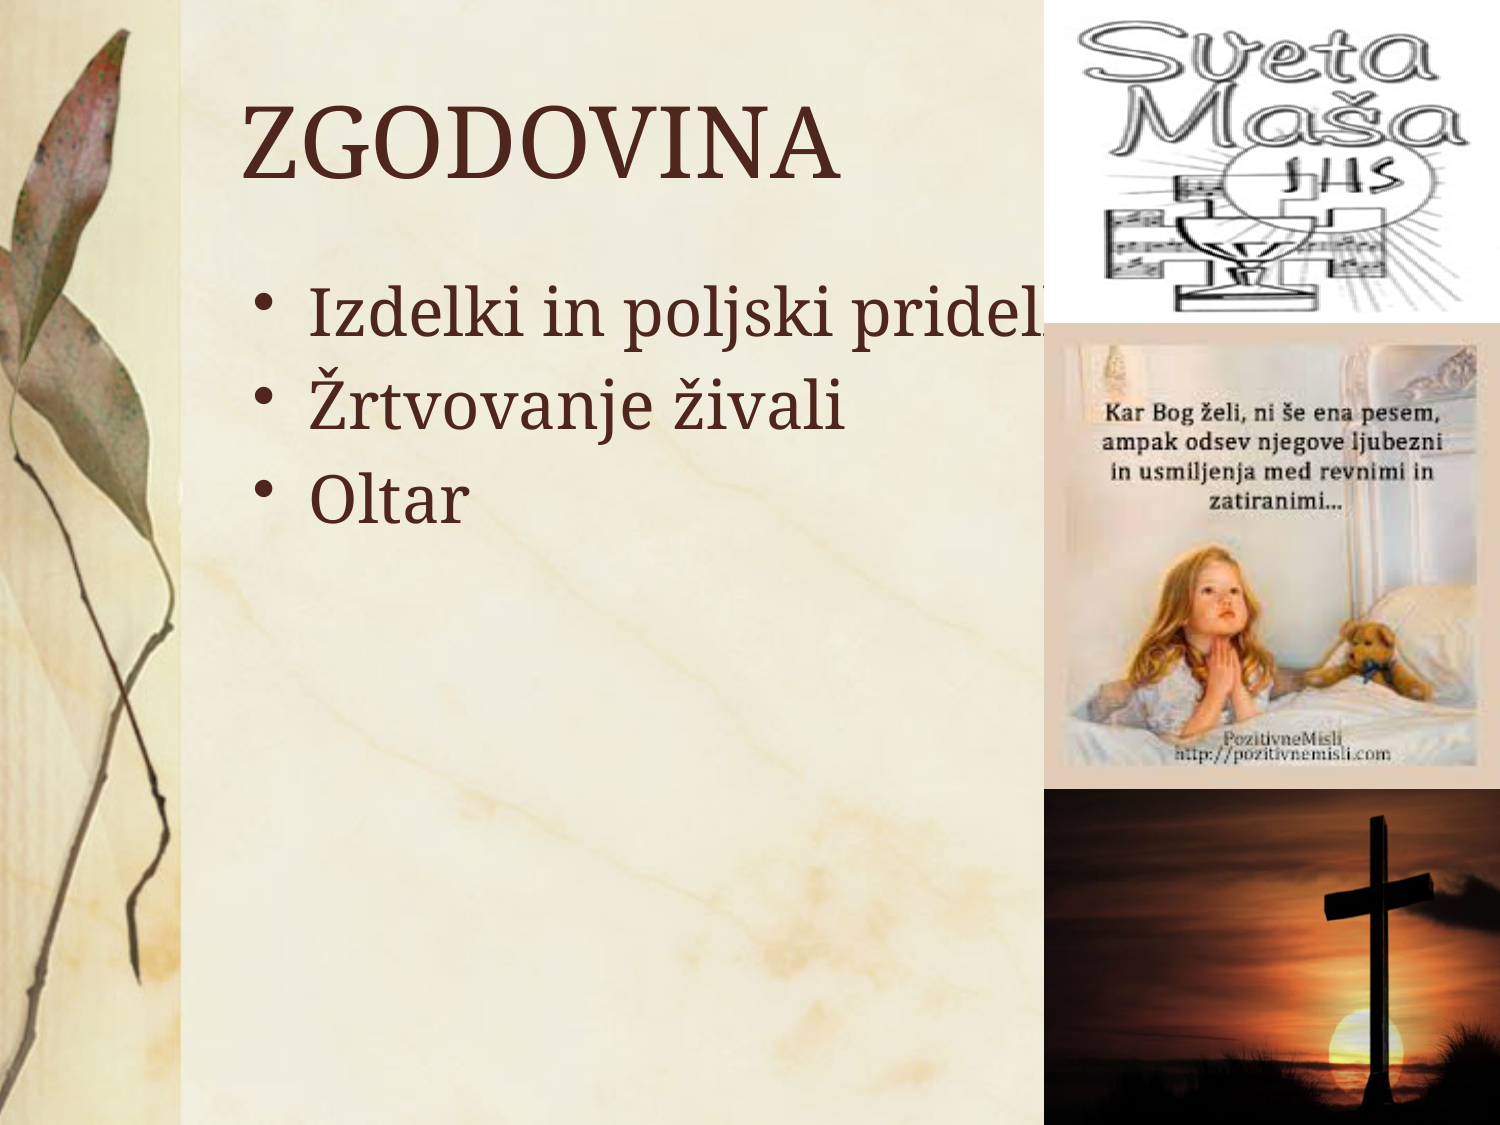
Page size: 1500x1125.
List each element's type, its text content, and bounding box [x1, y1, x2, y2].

list Izdelki in poljski pridelki Žrtvovanje živali Oltar [237, 262, 1044, 1005]
picture [0, 0, 1500, 1125]
title ZGODOVINA [225, 45, 1044, 233]
